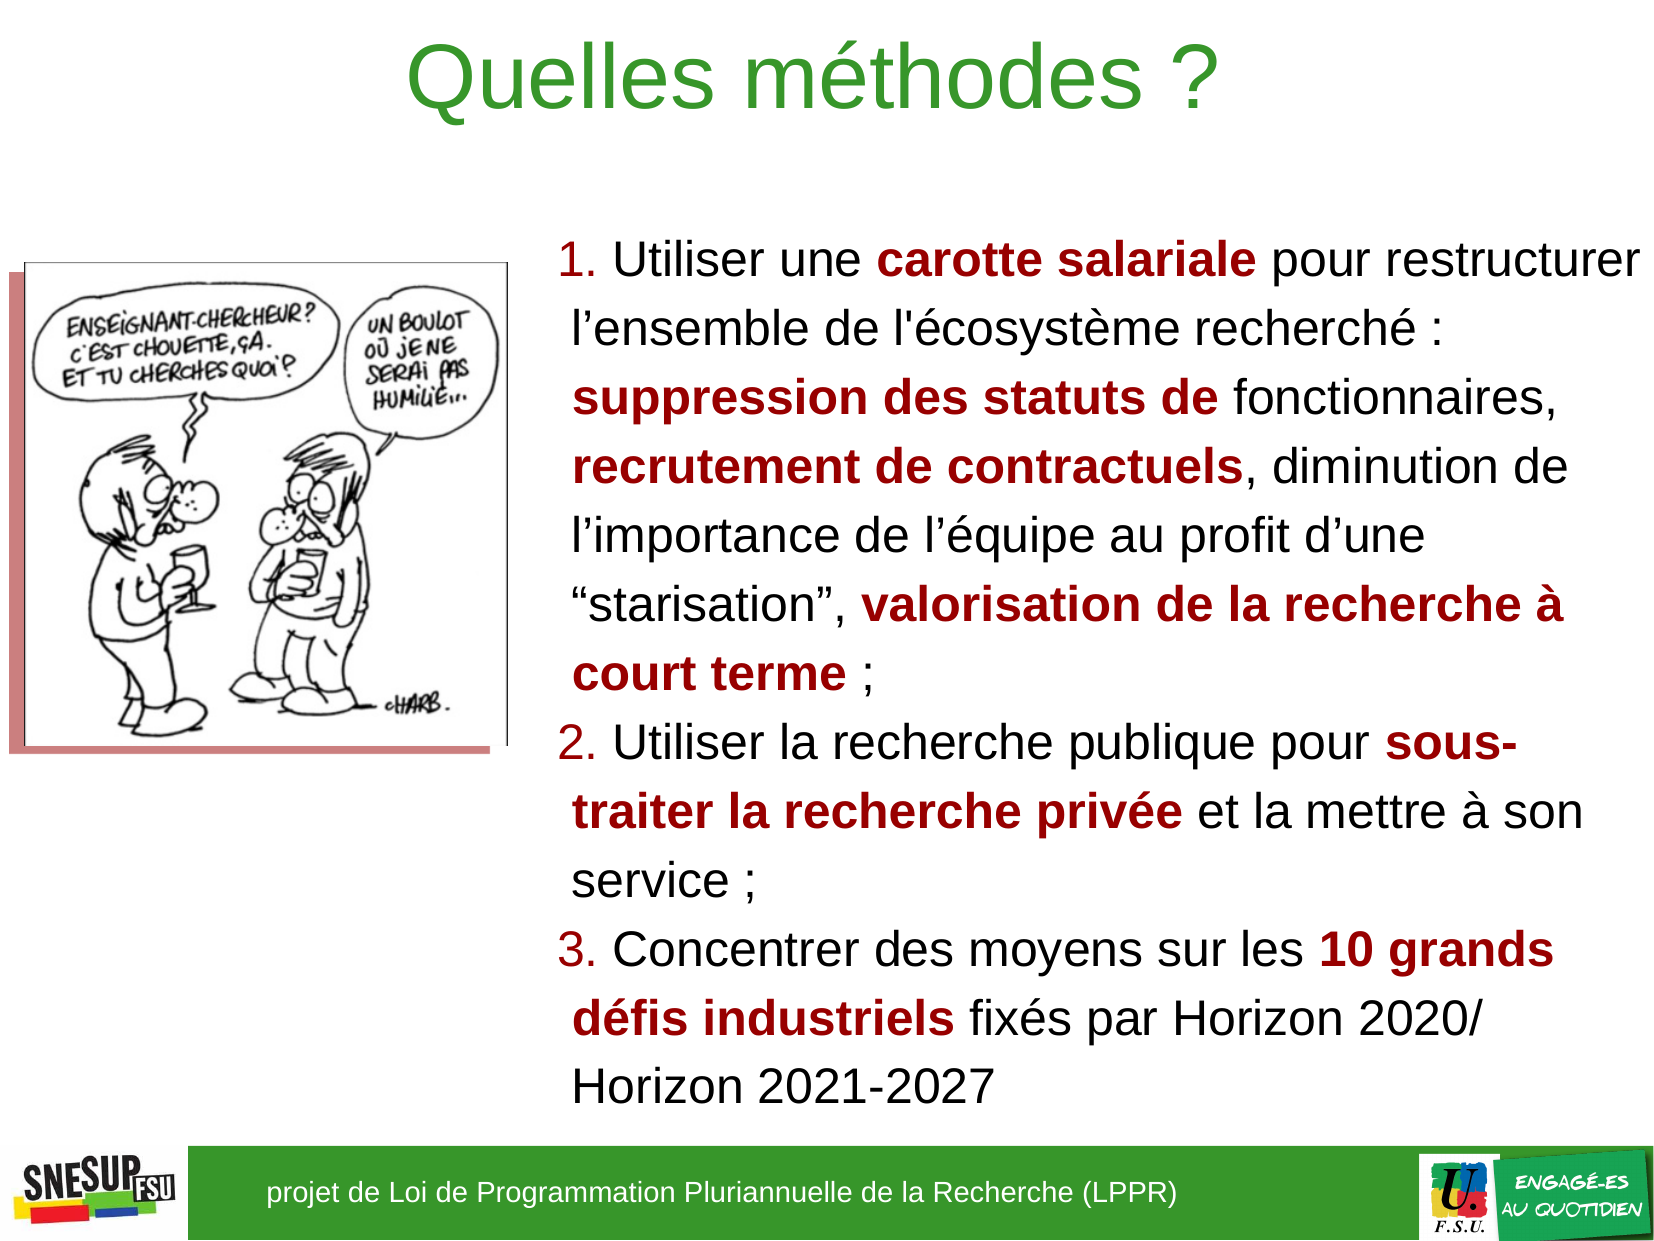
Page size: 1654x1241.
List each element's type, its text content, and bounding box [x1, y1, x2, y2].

picture [1419, 1145, 1654, 1241]
picture [24, 262, 508, 746]
text_box Quelles méthodes ? [0, 0, 1654, 143]
text_box Utiliser une carotte salariale pour restructurer l’ensemble de l'écosystème recherché : suppression des statuts de fonctionnaires, recrutement de contractuels, diminution de l’importance de l’équipe au profit d’une “starisation”, valorisation de la recherche à court terme ; Utiliser la recherche publique pour sous-traiter la recherche privée et la mettre à son service ; Concentrer des moyens sur les 10 grands défis industriels fixés par Horizon 2020/ Horizon 2021-2027 [557, 143, 1654, 1129]
picture [0, 1145, 188, 1240]
